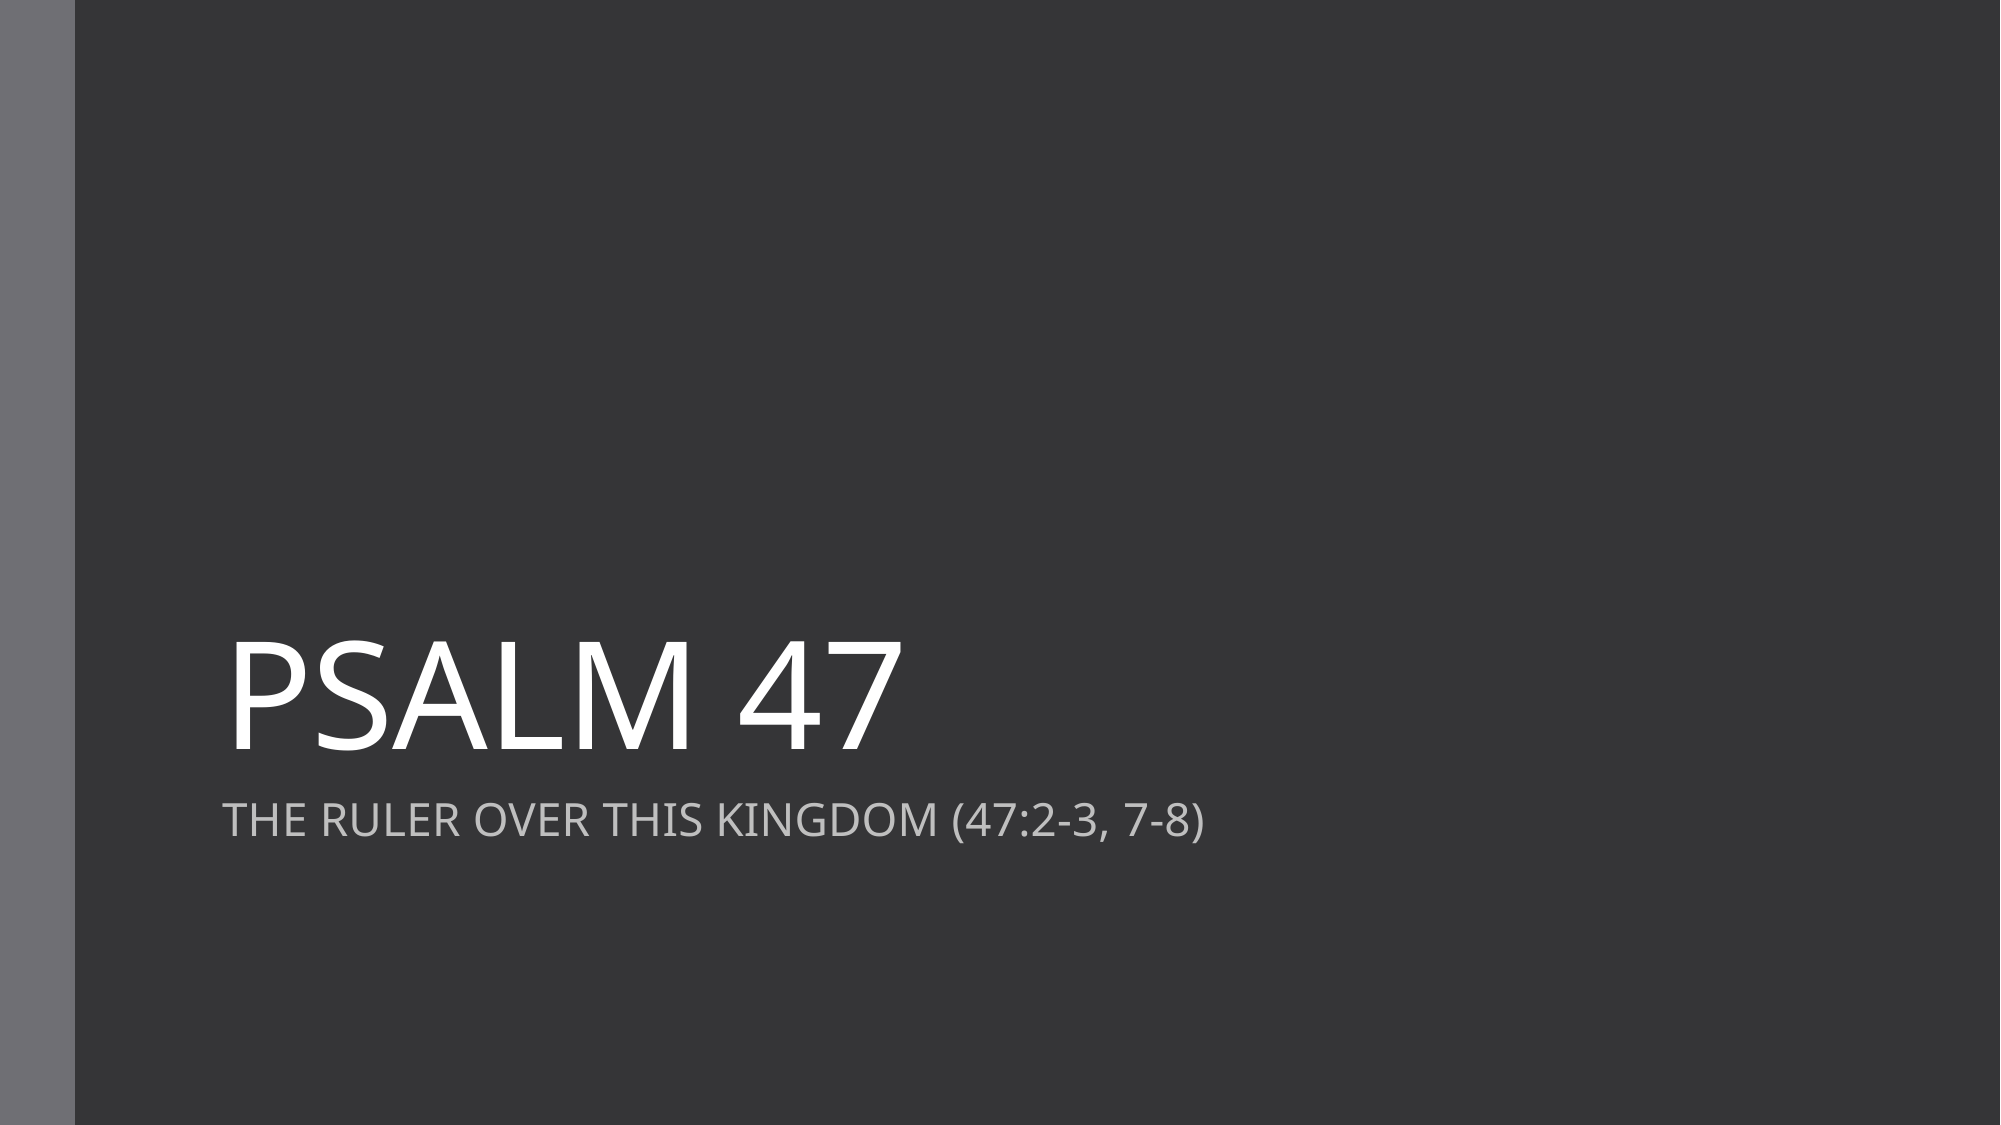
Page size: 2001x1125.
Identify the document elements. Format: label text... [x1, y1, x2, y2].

title PSALM 47 [206, 124, 1752, 787]
subtitle THE RULER OVER THIS KINGDOM (47:2-3, 7-8) [206, 787, 1752, 1066]
